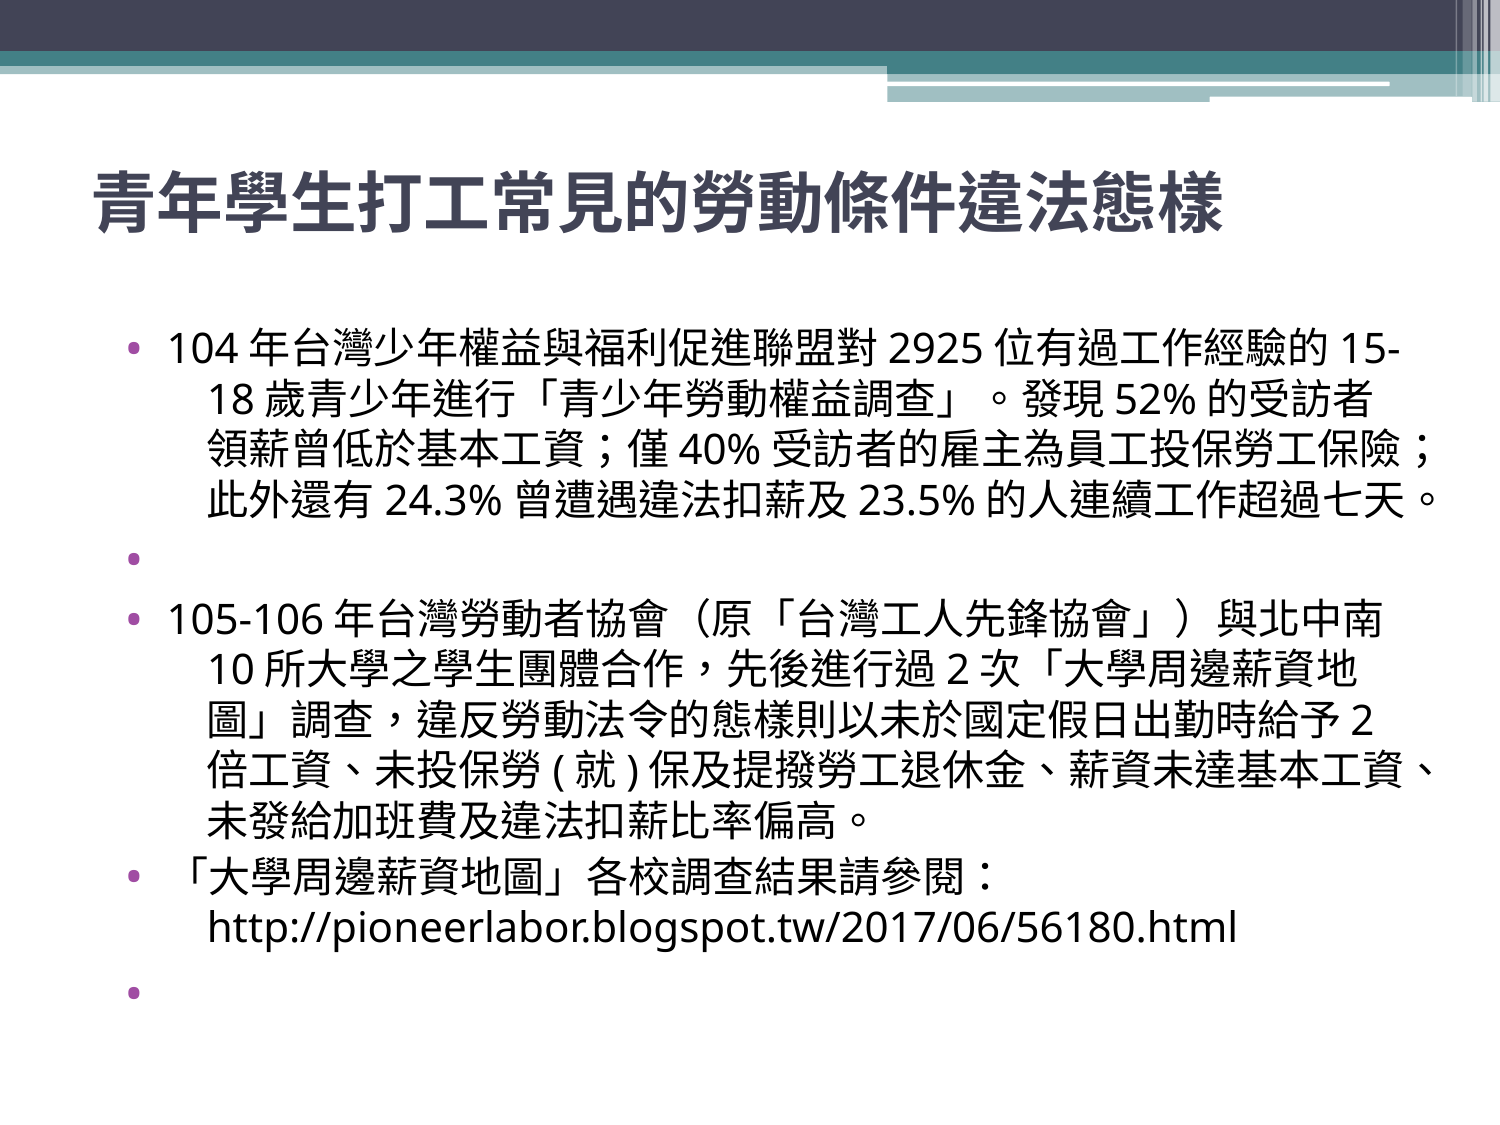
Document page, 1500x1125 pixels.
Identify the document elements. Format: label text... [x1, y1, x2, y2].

title 青年學生打工常見的勞動條件違法態樣 [75, 113, 1426, 289]
list 104年台灣少年權益與福利促進聯盟對2925位有過工作經驗的15-18歲青少年進行「青少年勞動權益調查」。發現52%的受訪者領薪曾低於基本工資；僅40%受訪者的雇主為員工投保勞工保險；此外還有24.3%曾遭遇違法扣薪及23.5%的人連續工作超過七天。 105-106年台灣勞動者協會（原「台灣工人先鋒協會」）與北中南10所大學之學生團體合作，先後進行過2次「大學周邊薪資地圖」調查，違反勞動法令的態樣則以未於國定假日出勤時給予2倍工資、未投保勞(就)保及提撥勞工退休金、薪資未達基本工資、未發給加班費及違法扣薪比率偏高。 「大學周邊薪資地圖」各校調查結果請參閱：http://pioneerlabor.blogspot.tw/2017/06/56180.html [76, 314, 1427, 985]
